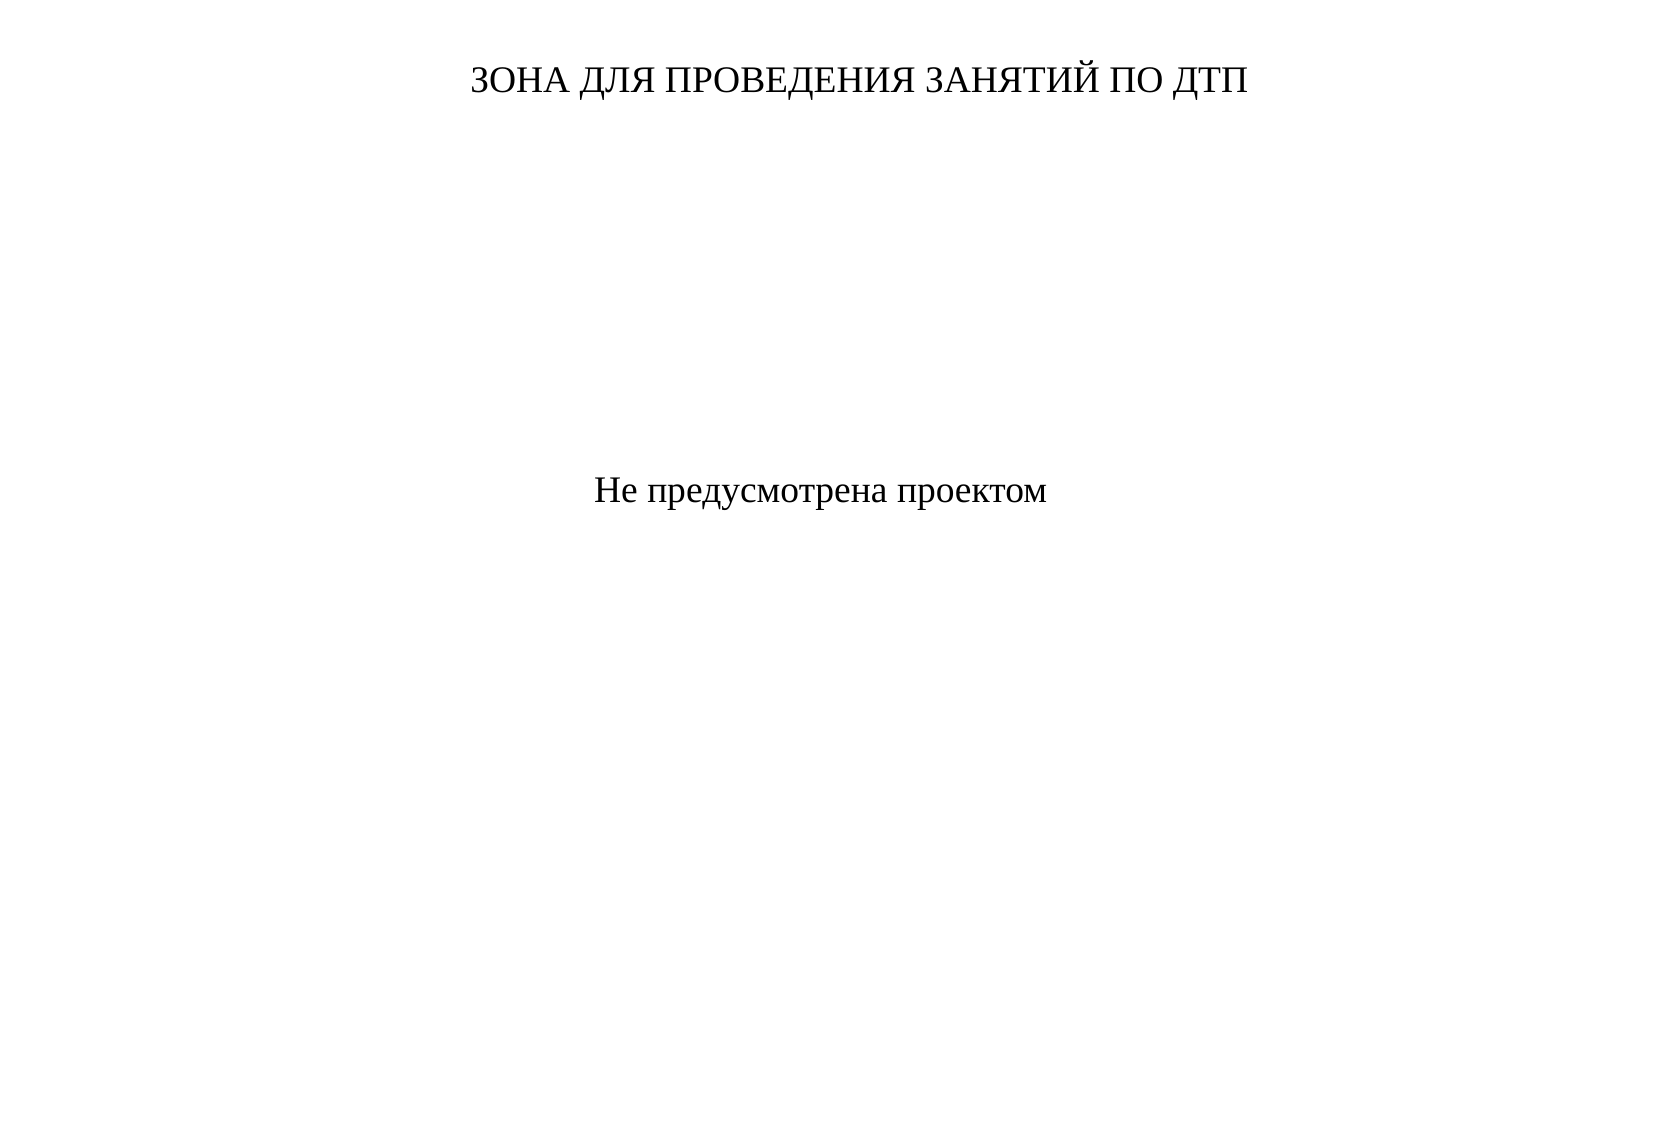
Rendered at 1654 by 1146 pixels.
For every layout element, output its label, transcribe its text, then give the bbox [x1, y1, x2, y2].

text_box ЗОНА ДЛЯ ПРОВЕДЕНИЯ ЗАНЯТИЙ ПО ДТП [182, 45, 1537, 110]
text_box Не предусмотрена проектом [346, 455, 1296, 565]
